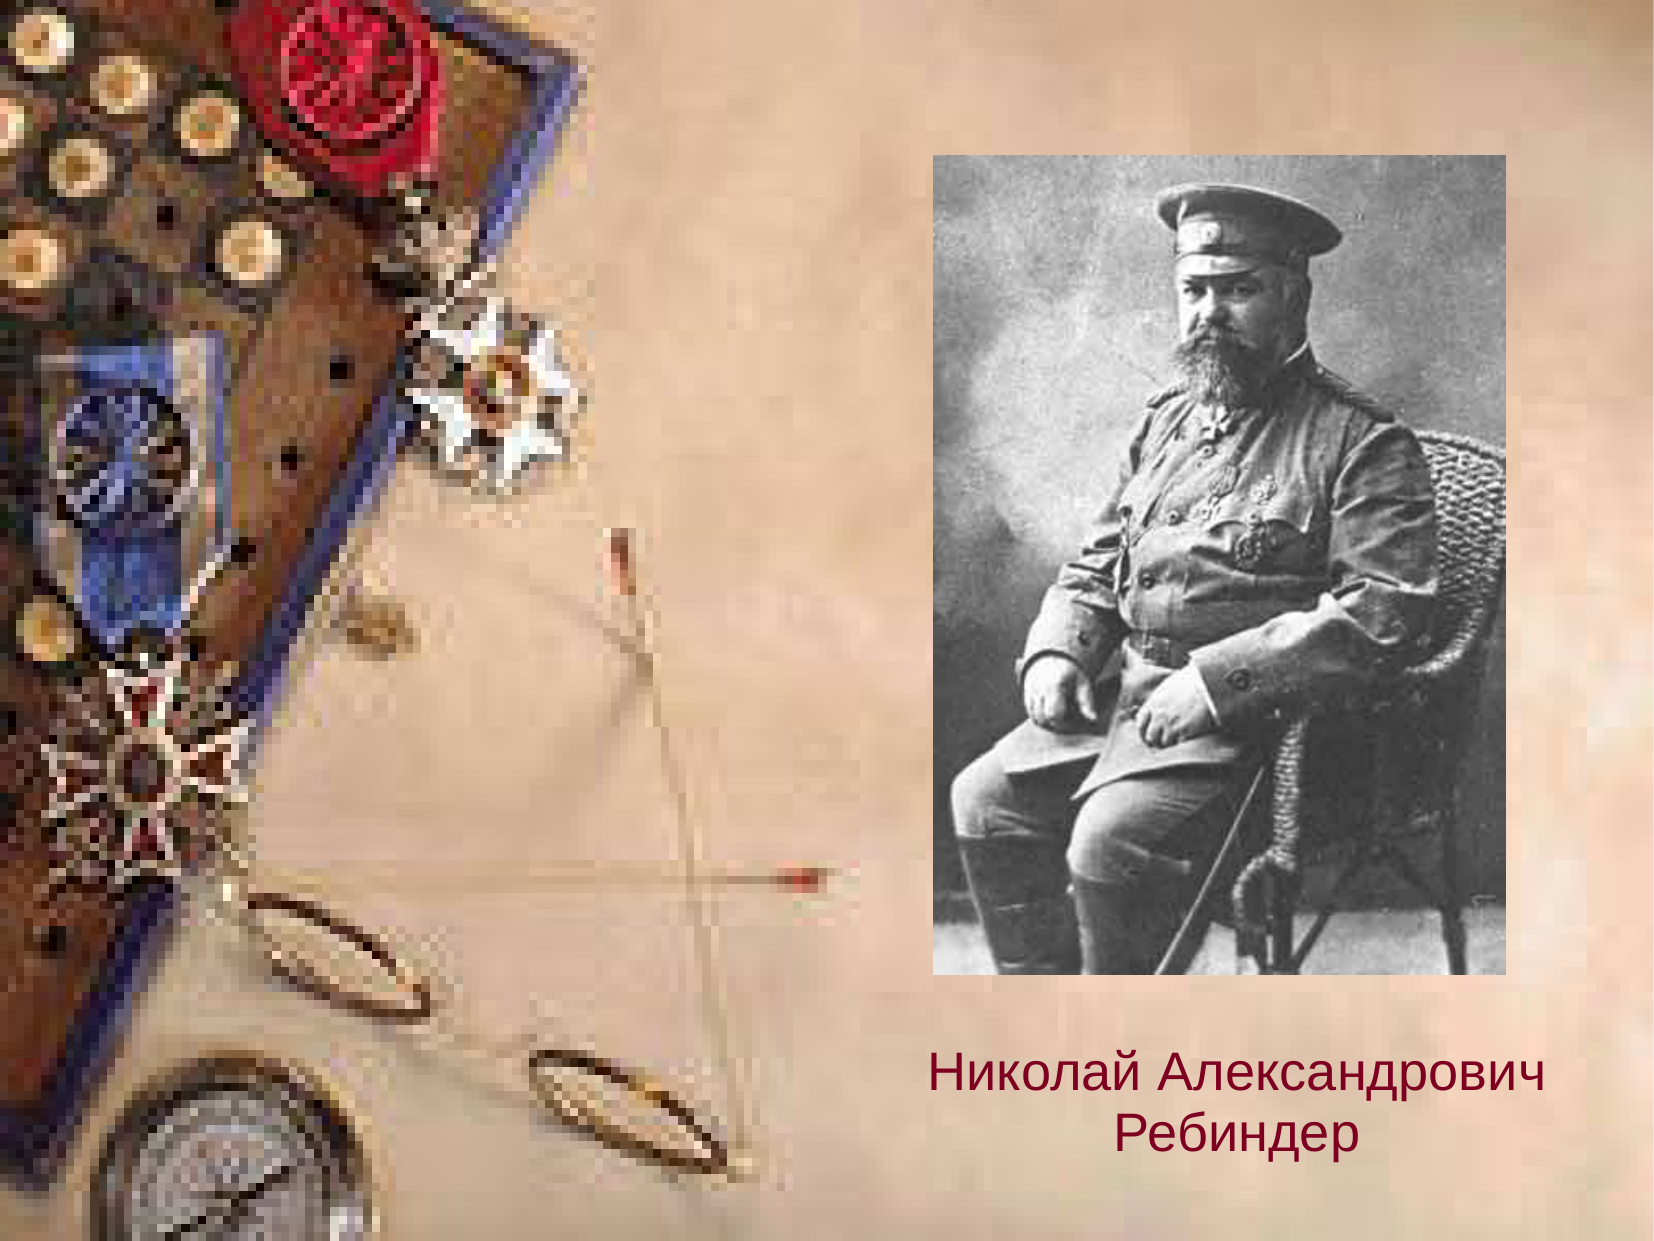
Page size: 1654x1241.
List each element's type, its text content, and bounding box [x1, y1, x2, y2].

picture [0, 0, 1654, 1241]
list Николай Александрович Ребиндер [838, 1041, 1565, 1241]
